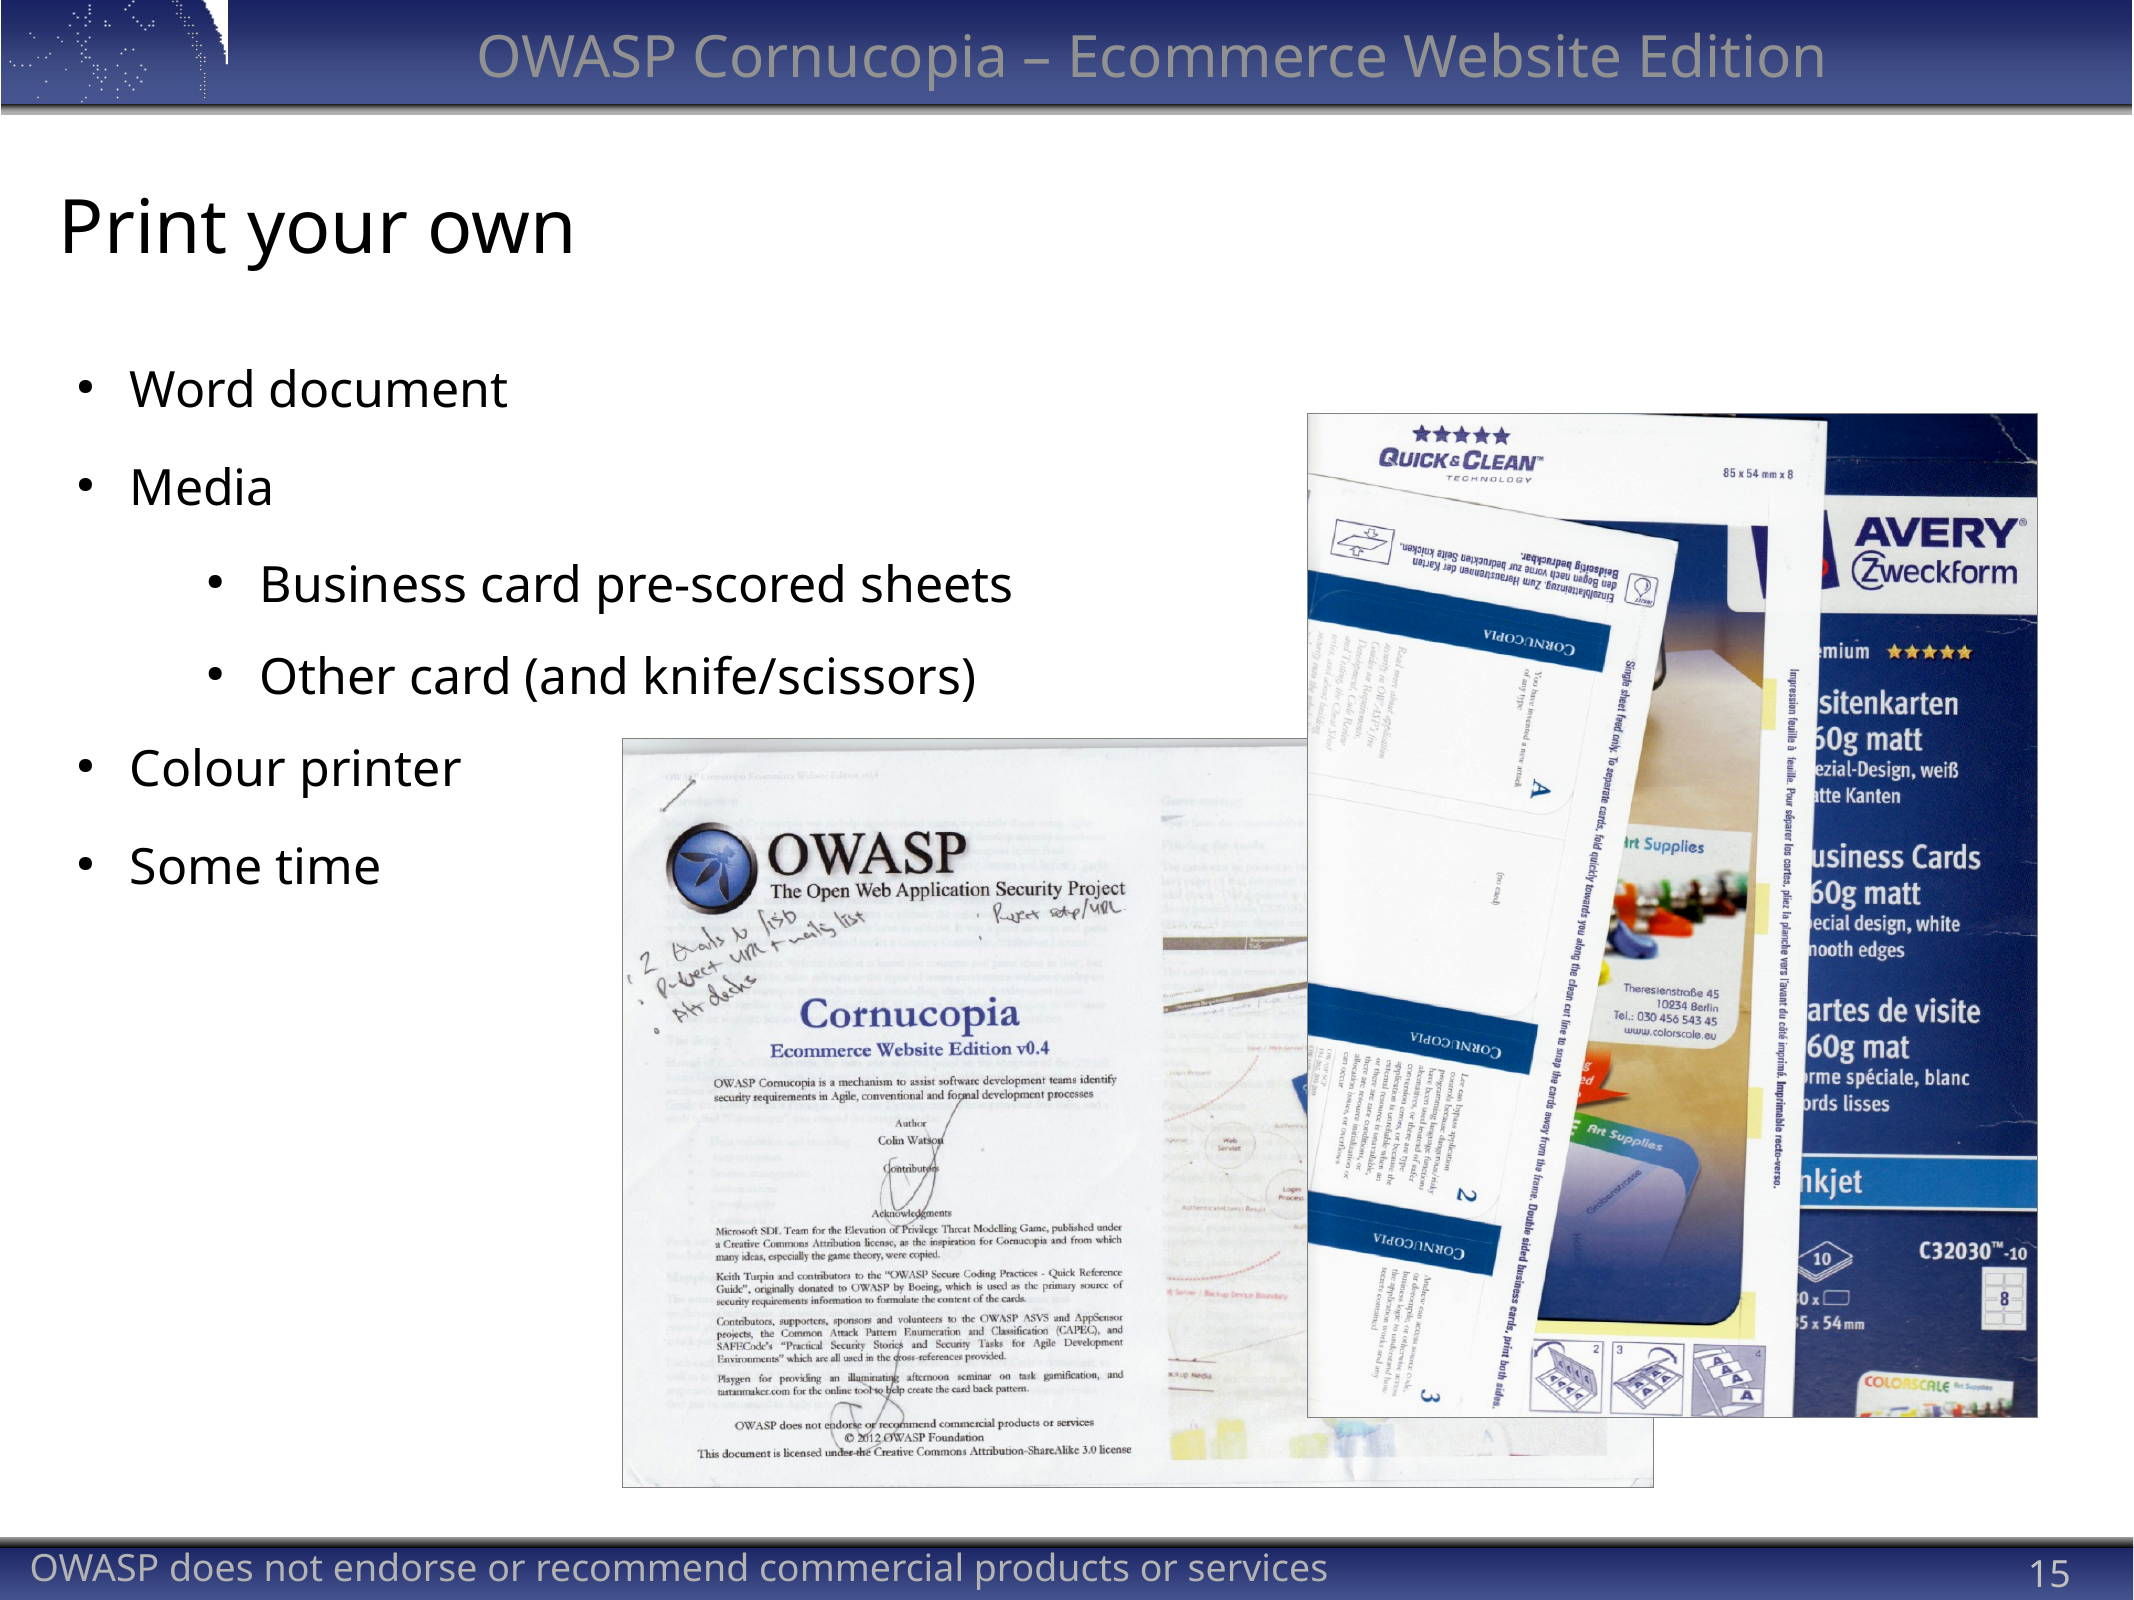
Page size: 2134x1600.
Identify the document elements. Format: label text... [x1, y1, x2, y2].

list OWASP does not endorse or recommend commercial products or services [29, 1540, 2038, 1600]
title Print your own [58, 124, 2126, 325]
picture [622, 413, 2038, 1488]
list Word document Media Business card pre-scored sheets Other card (and knife/scissors) Colour printer Some time [58, 354, 1039, 1536]
